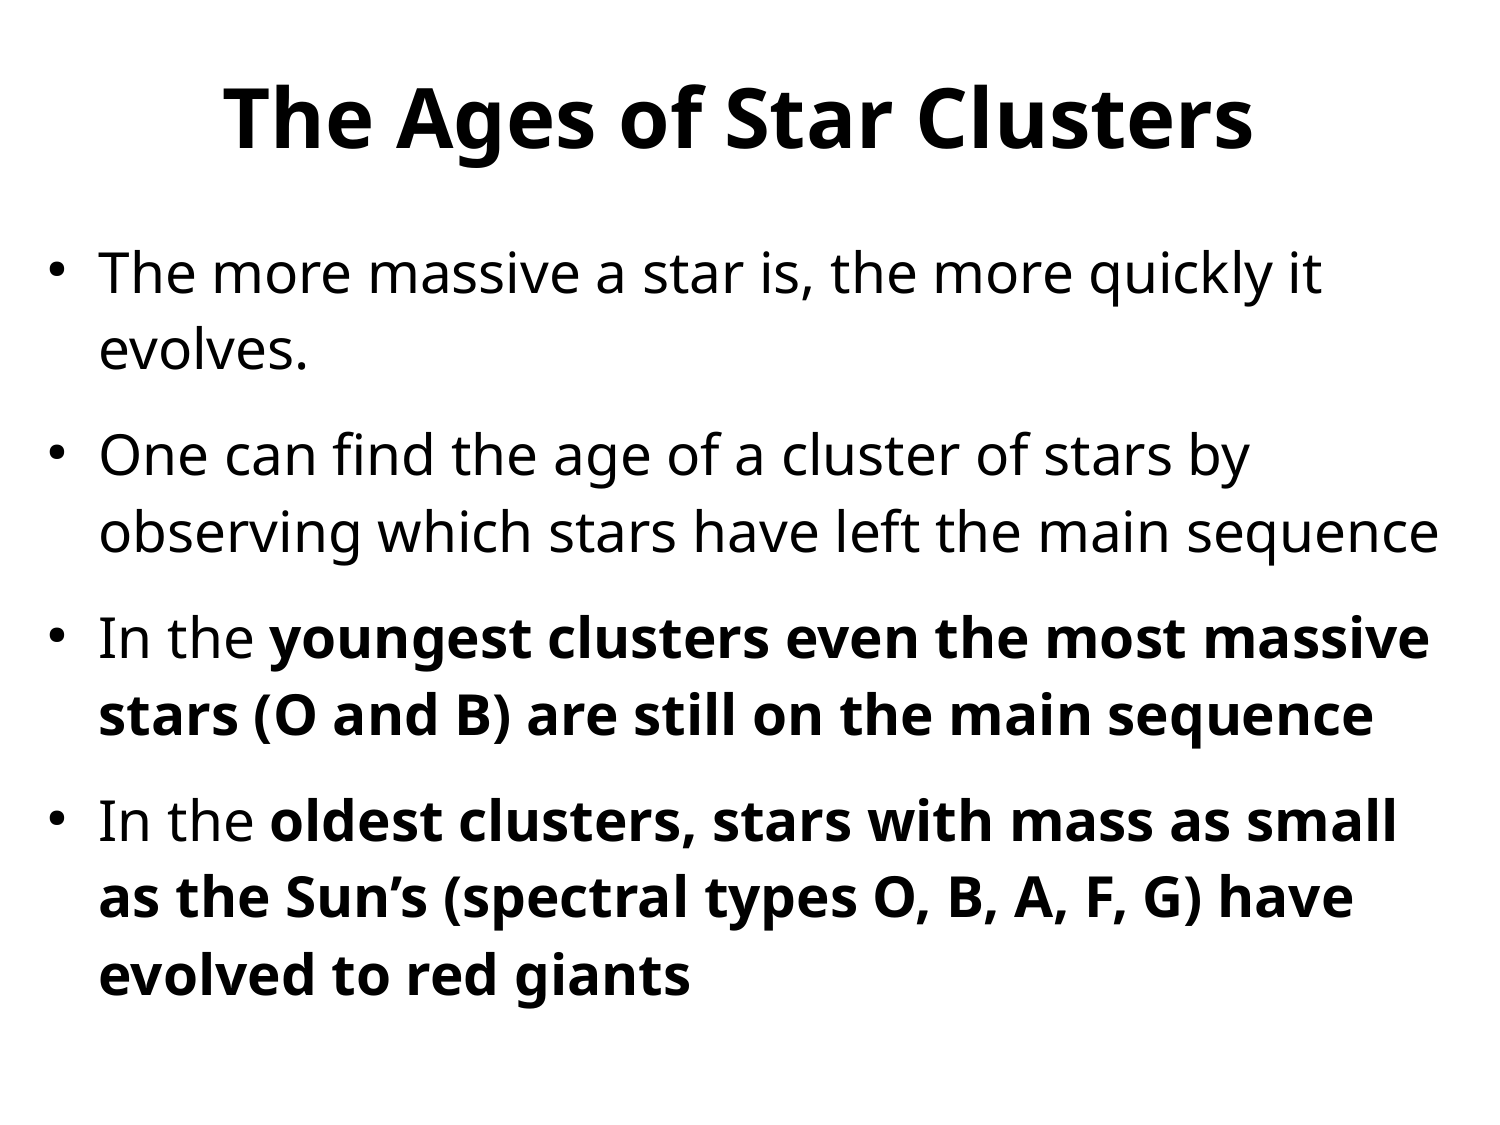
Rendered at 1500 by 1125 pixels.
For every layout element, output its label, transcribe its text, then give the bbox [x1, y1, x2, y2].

list The more massive a star is, the more quickly it evolves. One can find the age of a cluster of stars by observing which stars have left the main sequence In the youngest clusters even the most massive stars (O and B) are still on the main sequence In the oldest clusters, stars with mass as small as the Sun’s (spectral types O, B, A, F, G) have evolved to red giants [30, 232, 1471, 1081]
title The Ages of Star Clusters [30, 67, 1471, 165]
